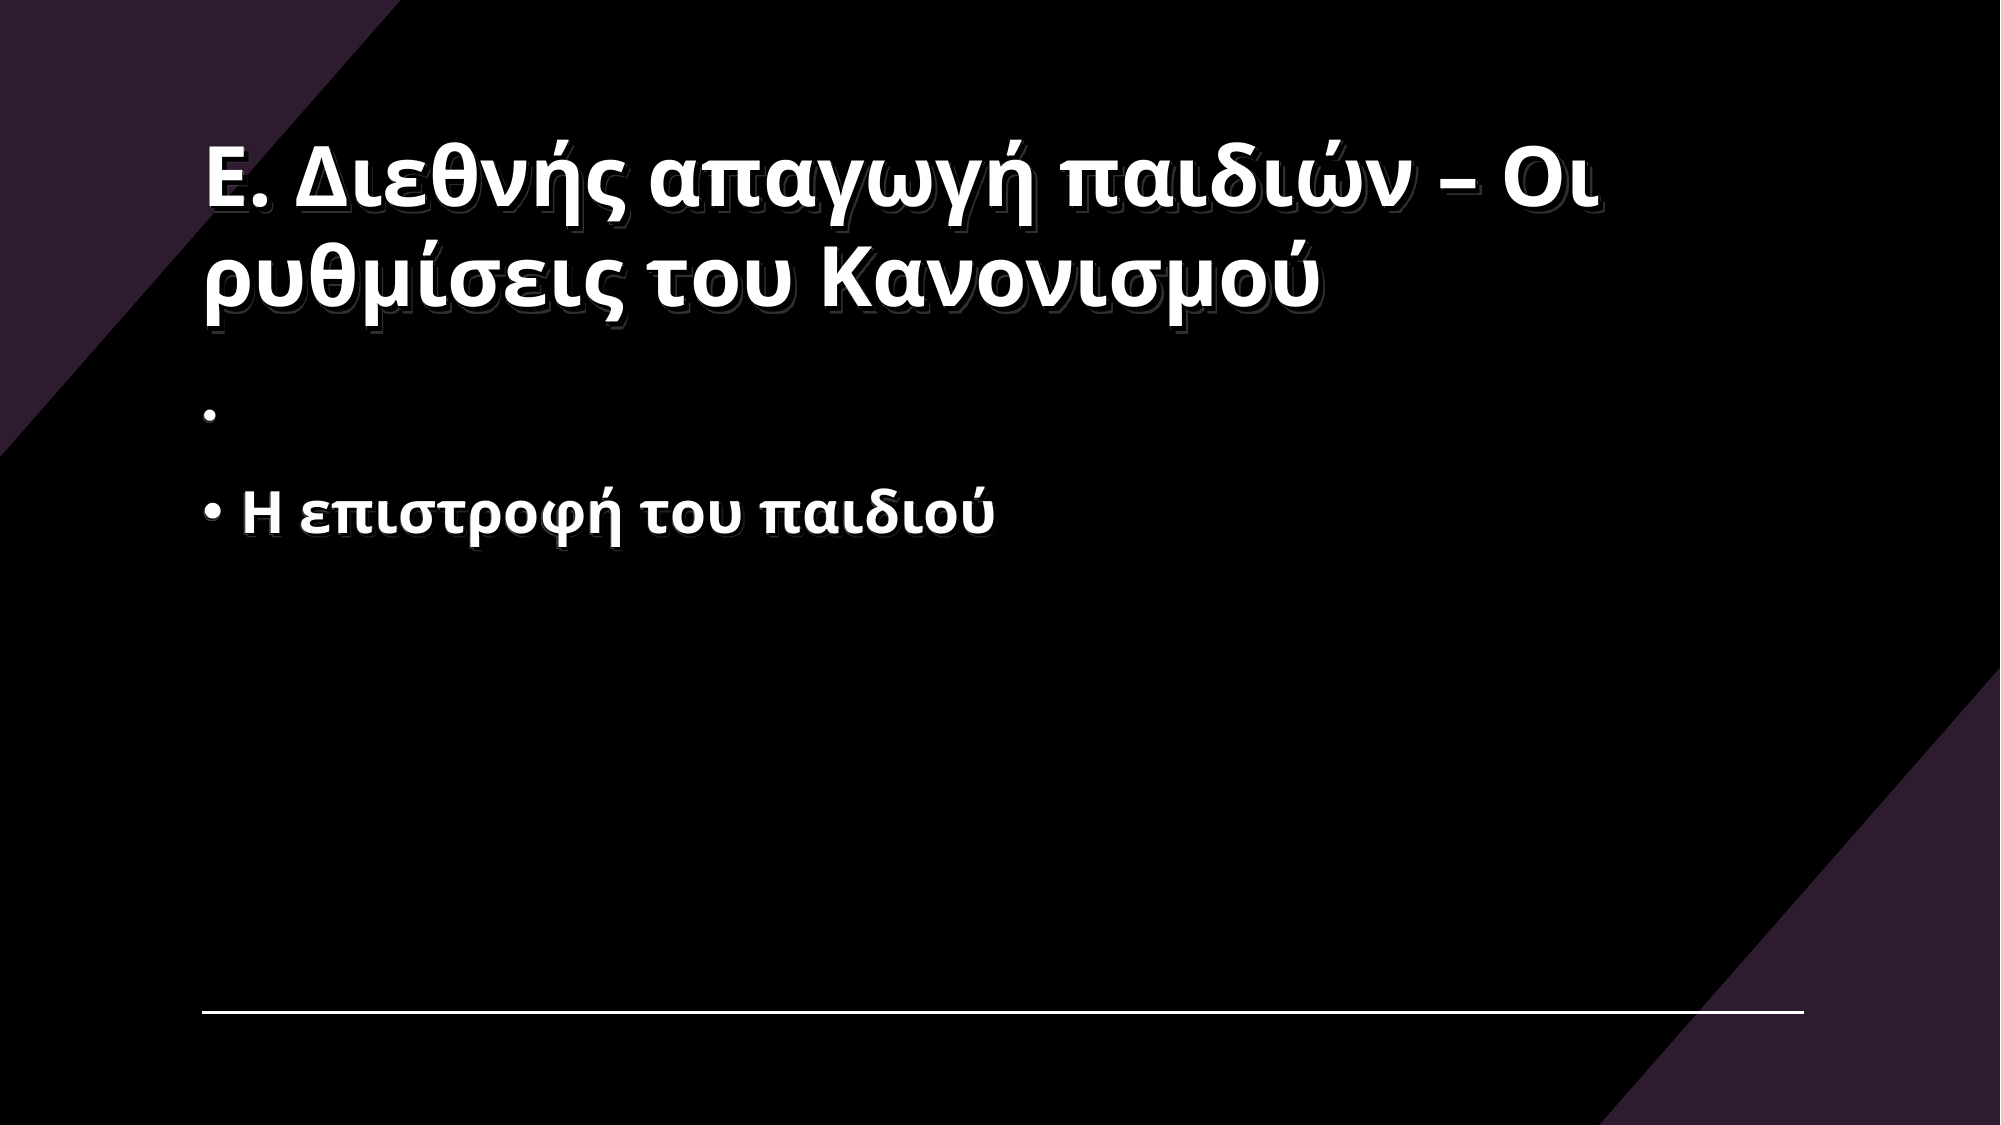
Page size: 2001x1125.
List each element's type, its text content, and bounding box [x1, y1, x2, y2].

list Η επιστροφή του παιδιού [187, 382, 1813, 968]
title Ε. Διεθνής απαγωγή παιδιών – Οι ρυθμίσεις του Κανονισμού [187, 111, 1813, 335]
